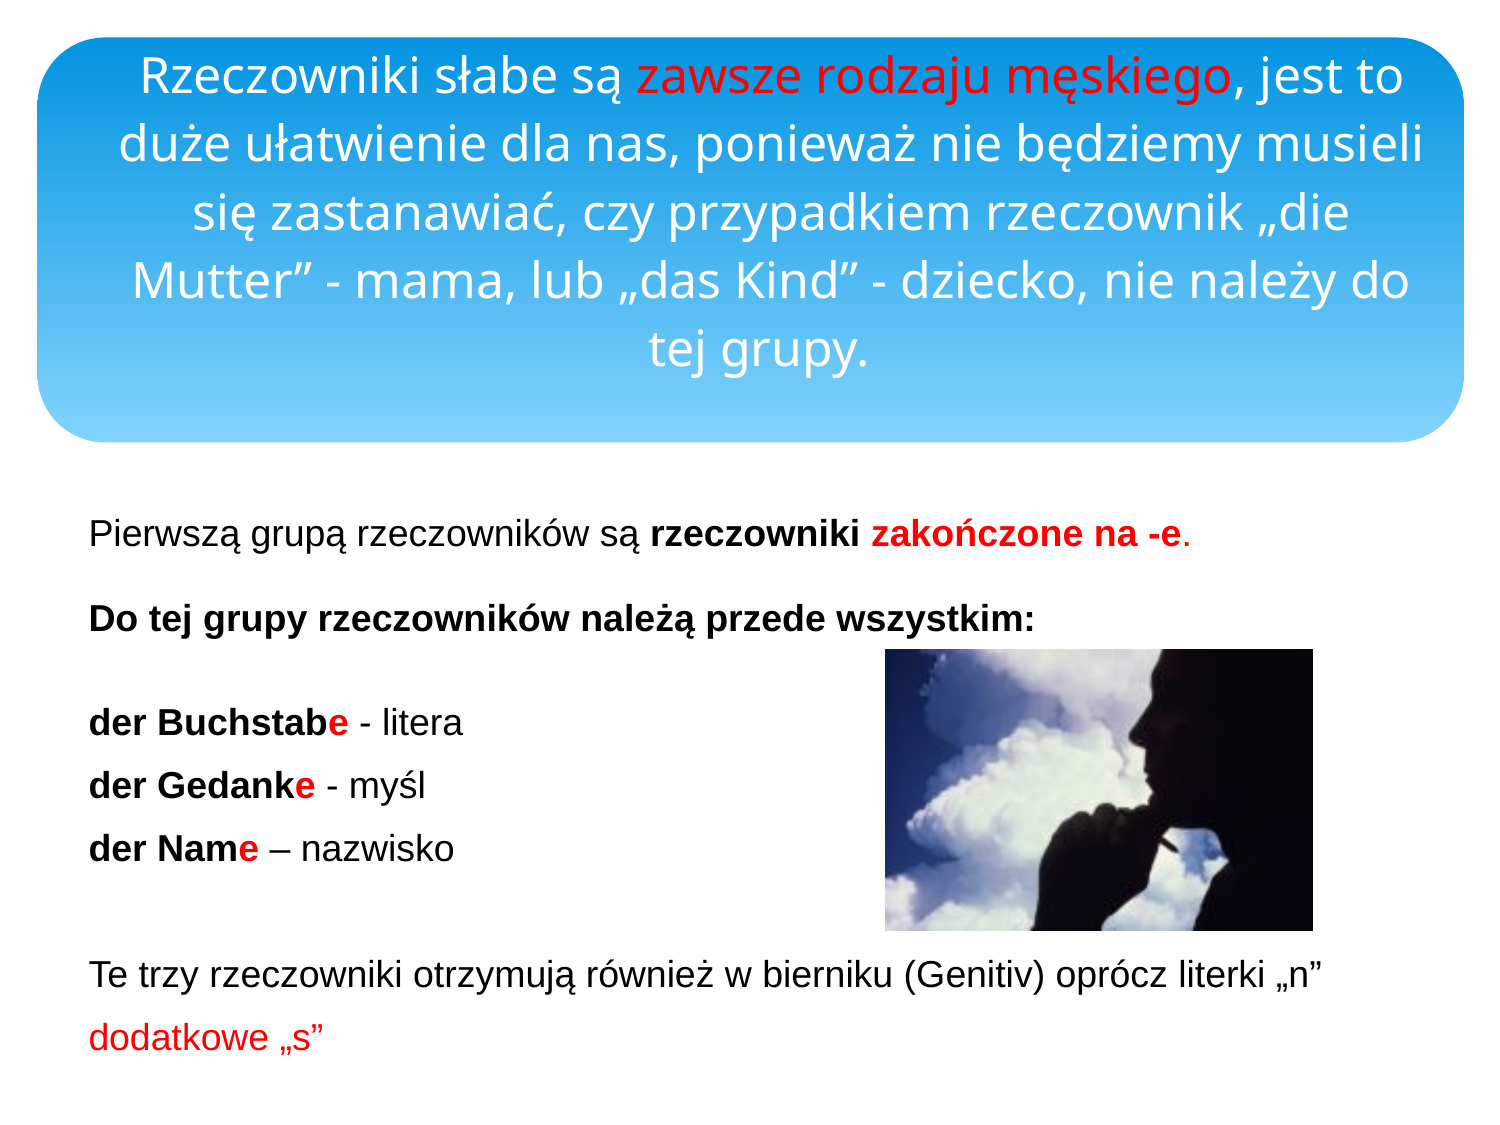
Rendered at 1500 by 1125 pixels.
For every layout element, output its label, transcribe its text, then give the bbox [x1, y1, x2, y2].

picture [885, 649, 1313, 931]
subtitle Pierwszą grupą rzeczowników są rzeczowniki zakończone na -e. Do tej grupy rzeczowników należą przede wszystkim: der Buchstabe - litera der Gedanke - myśl der Name – nazwisko Te trzy rzeczowniki otrzymują również w bierniku (Genitiv) oprócz literki „n” dodatkowe „s” [88, 466, 1334, 1063]
title Rzeczowniki słabe są zawsze rodzaju męskiego, jest to duże ułatwienie dla nas, ponieważ nie będziemy musieli się zastanawiać, czy przypadkiem rzeczownik „die Mutter” - mama, lub „das Kind” - dziecko, nie należy do tej grupy. [96, 88, 1447, 333]
